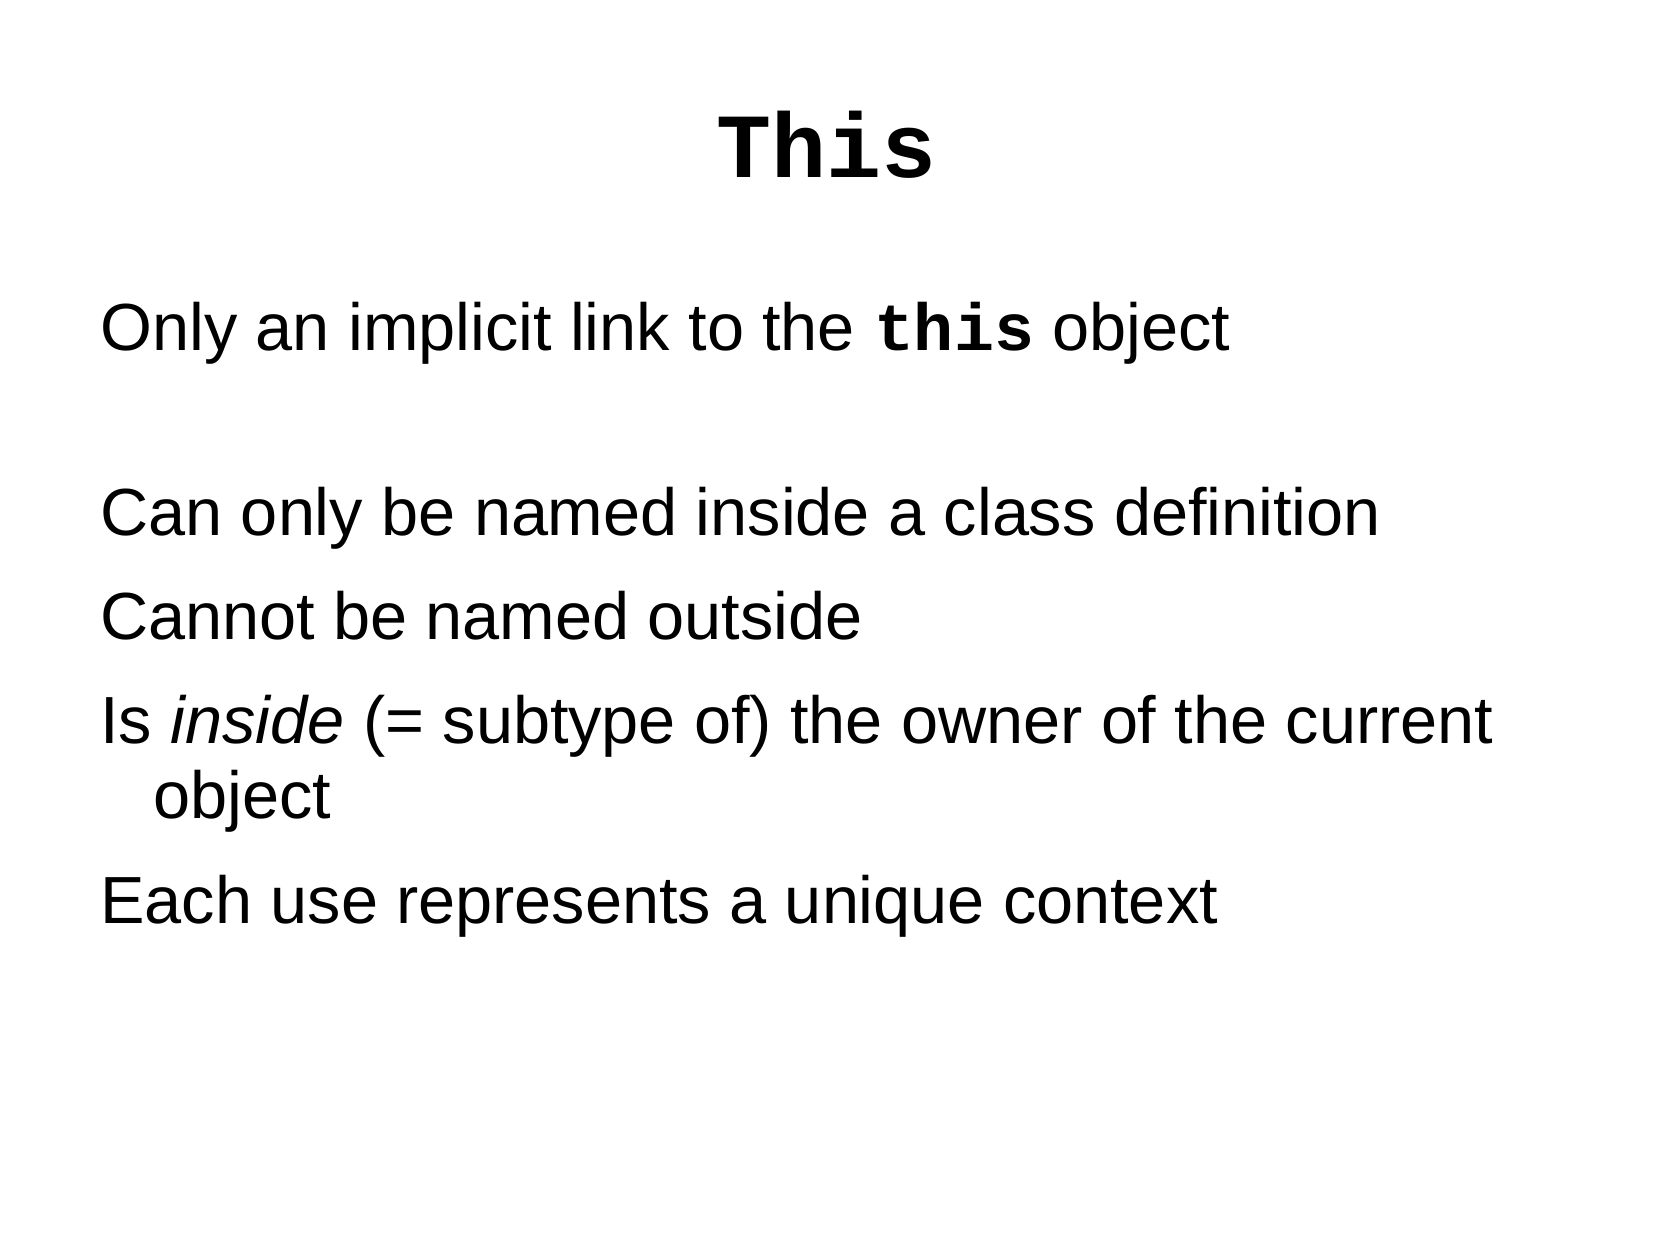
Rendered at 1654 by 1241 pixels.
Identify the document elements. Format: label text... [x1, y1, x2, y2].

list Only an implicit link to the this object Can only be named inside a class definition Cannot be named outside Is inside (= subtype of) the owner of the current object Each use represents a unique context [82, 290, 1571, 1094]
title This [82, 56, 1571, 250]
